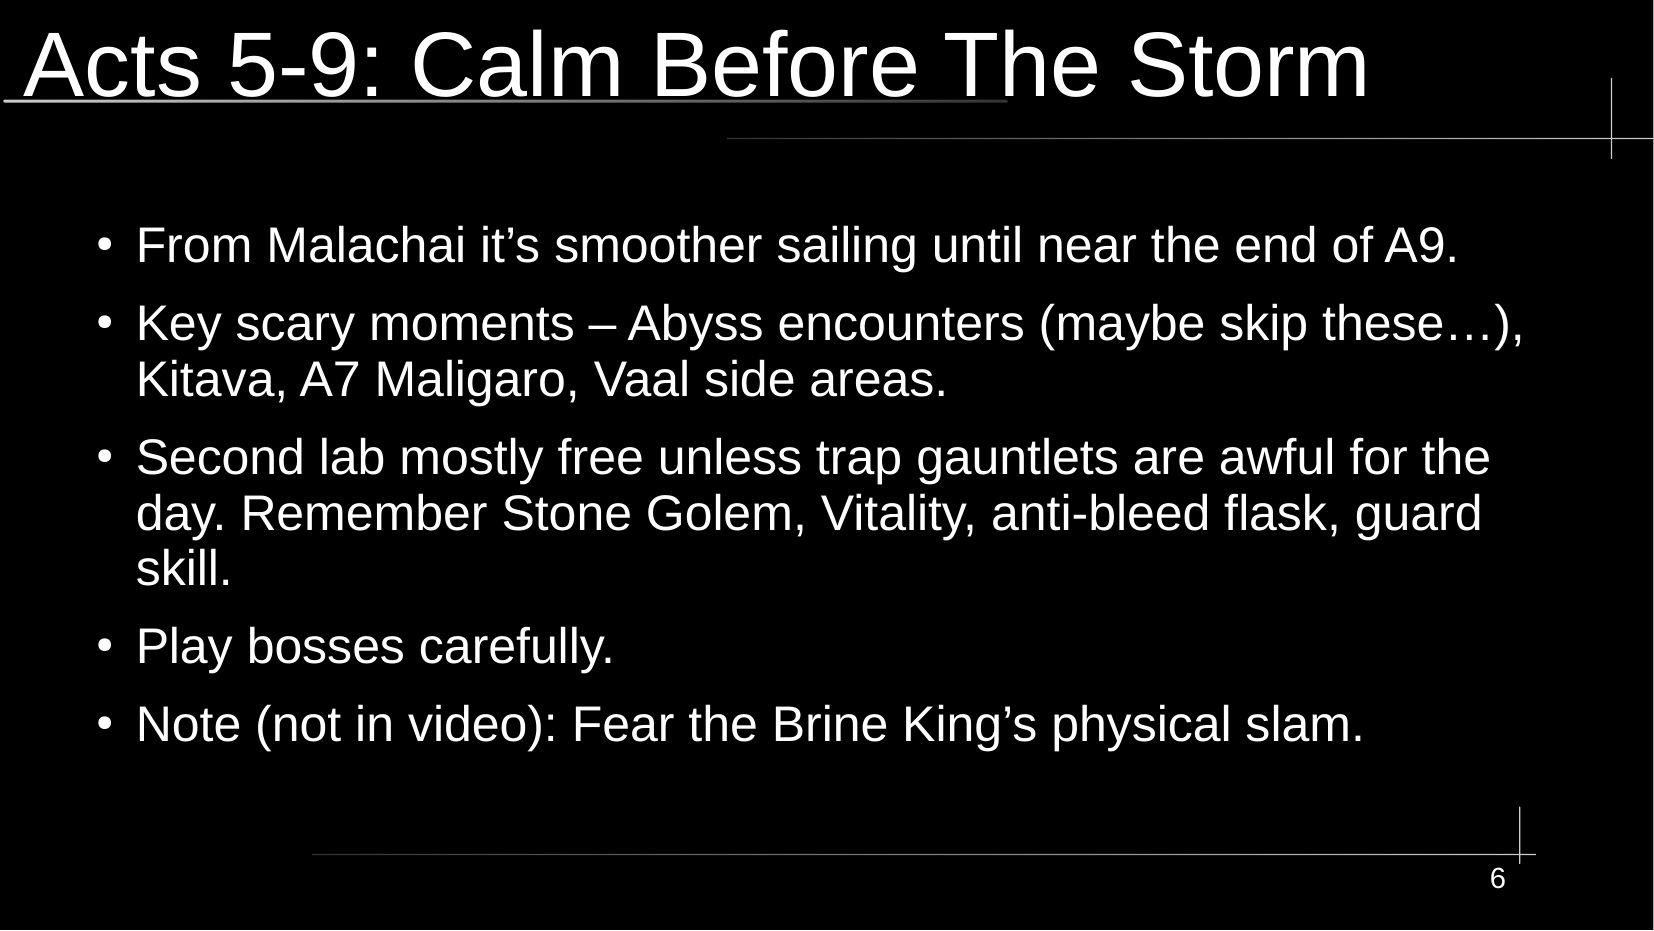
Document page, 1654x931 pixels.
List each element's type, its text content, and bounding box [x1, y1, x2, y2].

title Acts 5-9: Calm Before The Storm [23, 11, 1589, 119]
list From Malachai it’s smoother sailing until near the end of A9. Key scary moments – Abyss encounters (maybe skip these…), Kitava, A7 Maligaro, Vaal side areas. Second lab mostly free unless trap gauntlets are awful for the day. Remember Stone Golem, Vitality, anti-bleed flask, guard skill. Play bosses carefully. Note (not in video): Fear the Brine King’s physical slam. [82, 217, 1571, 758]
